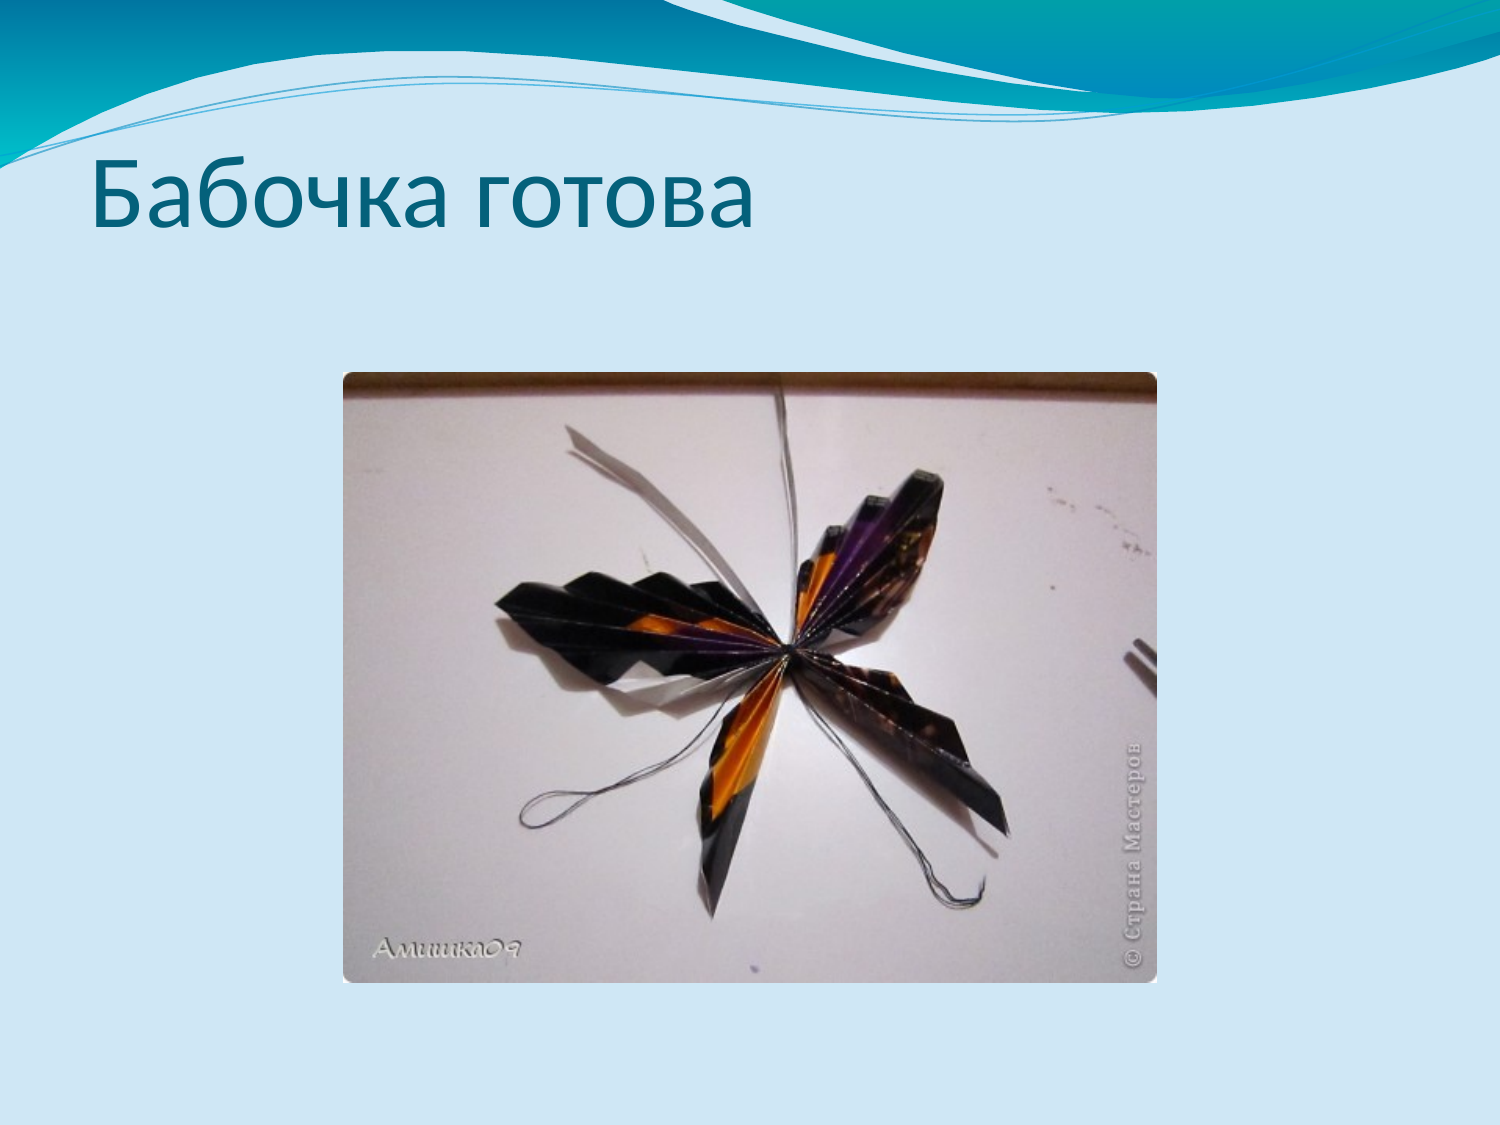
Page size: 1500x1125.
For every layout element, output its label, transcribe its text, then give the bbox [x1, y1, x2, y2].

picture [343, 372, 1157, 983]
title Бабочка готова [75, 115, 1425, 303]
